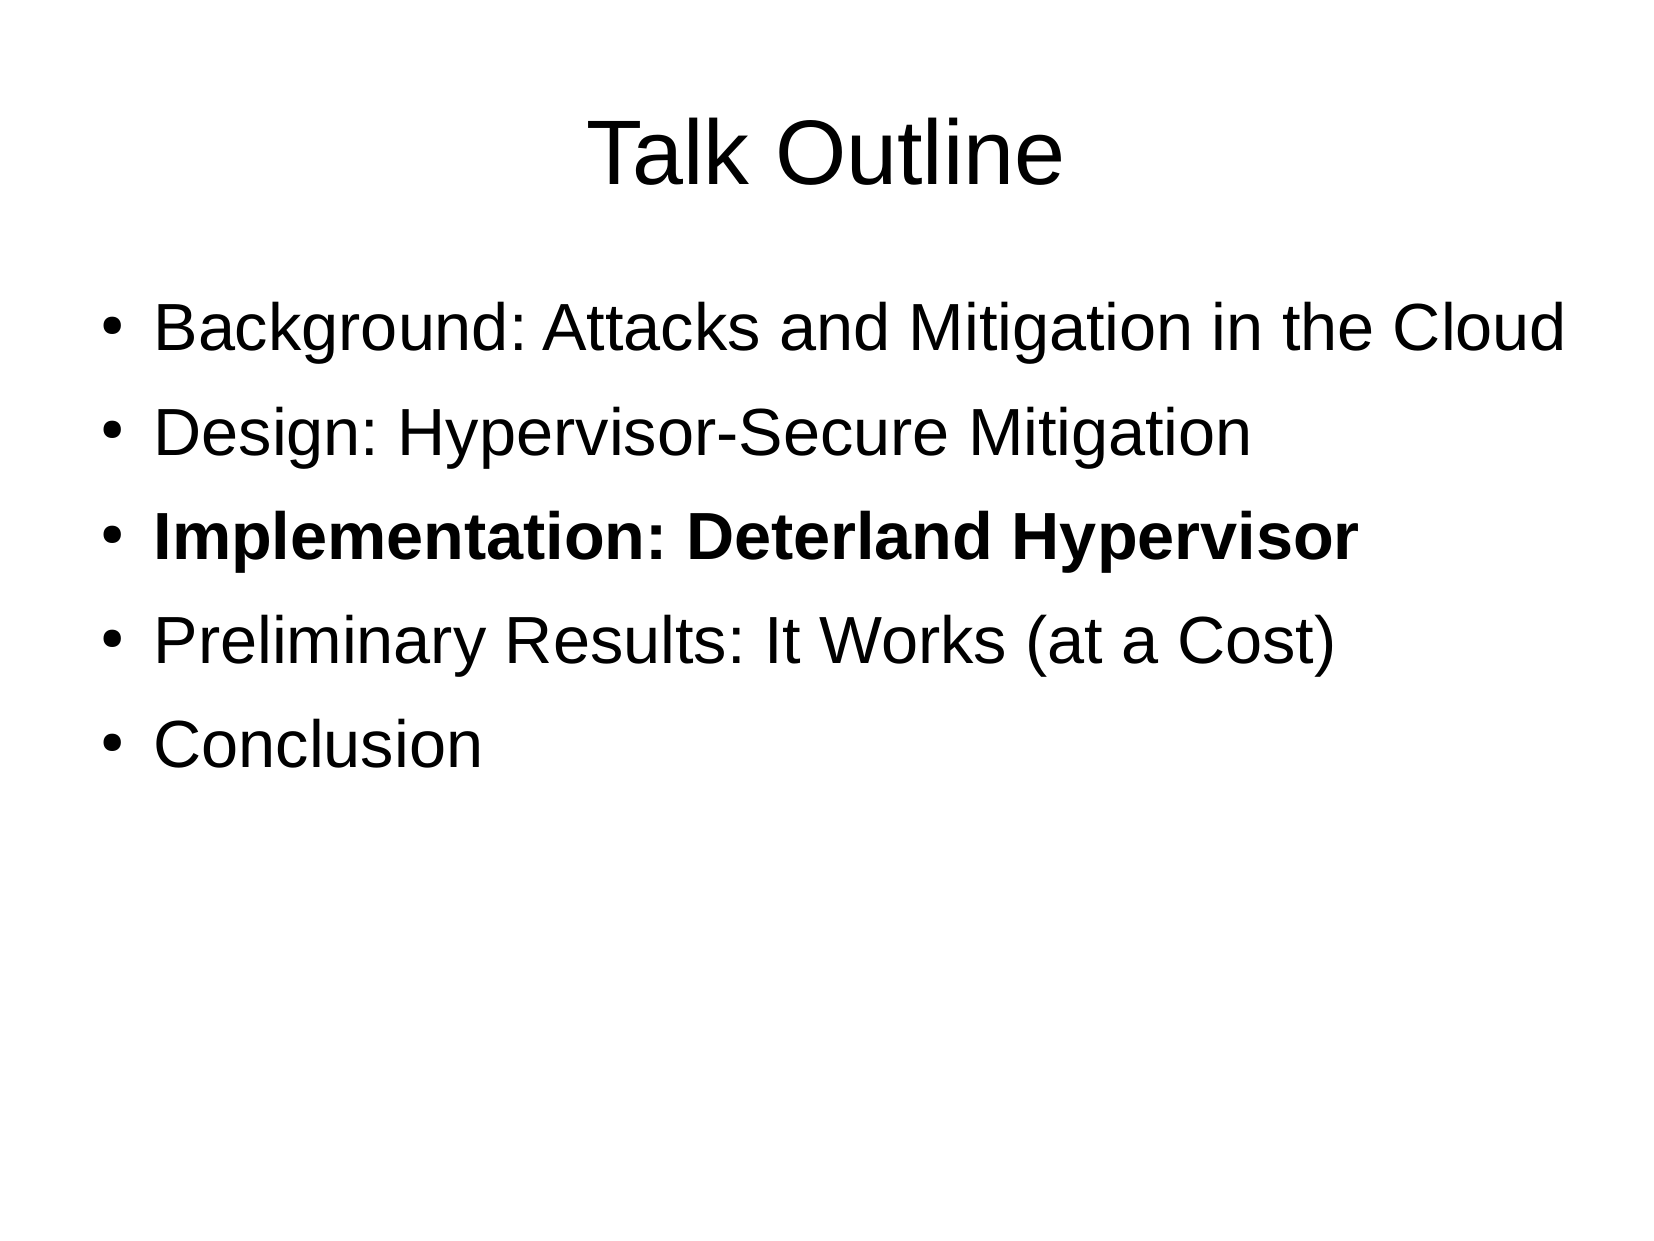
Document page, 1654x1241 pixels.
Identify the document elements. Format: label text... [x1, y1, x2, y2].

list Background: Attacks and Mitigation in the Cloud Design: Hypervisor-Secure Mitigation Implementation: Deterland Hypervisor Preliminary Results: It Works (at a Cost) Conclusion [82, 290, 1571, 1010]
title Talk Outline [82, 49, 1571, 257]
